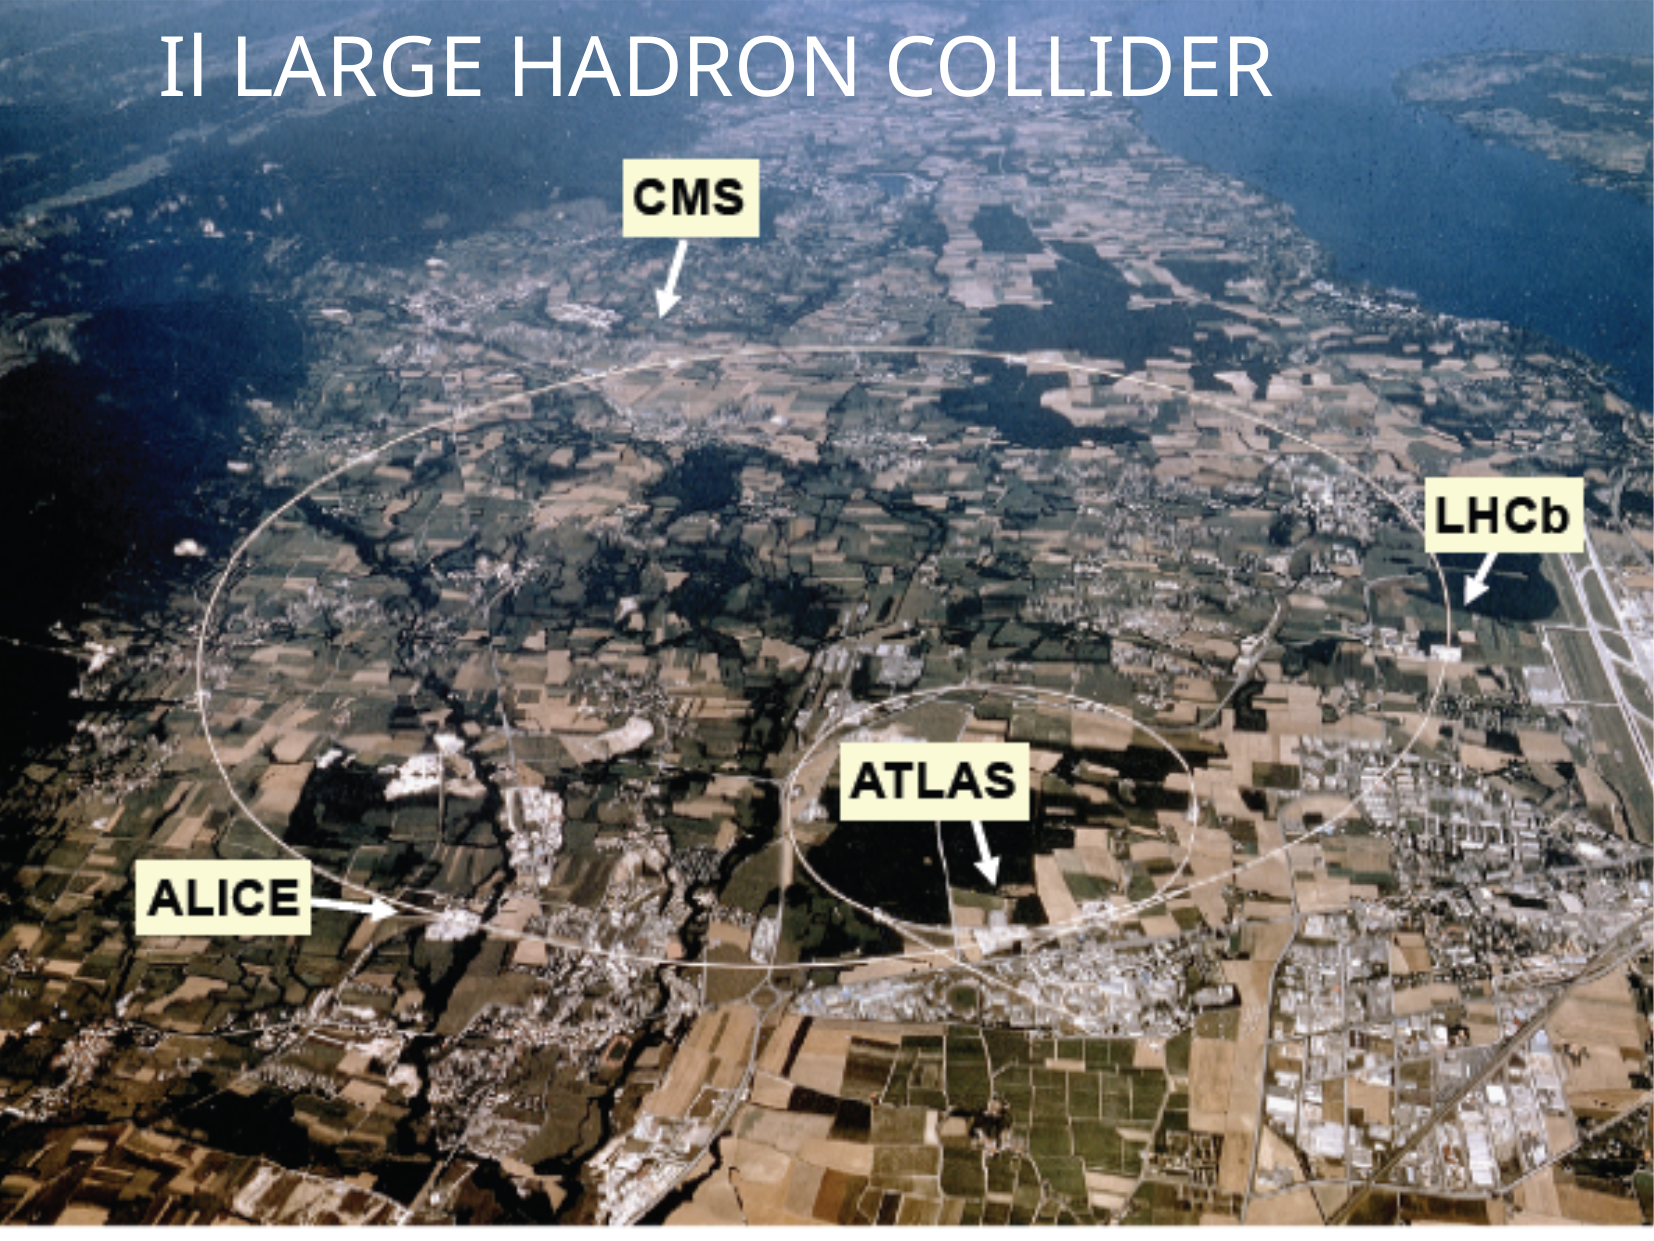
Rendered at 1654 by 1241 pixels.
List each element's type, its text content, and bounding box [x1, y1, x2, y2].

picture [0, 0, 1654, 1229]
text_box Il LARGE HADRON COLLIDER [144, 0, 1489, 217]
